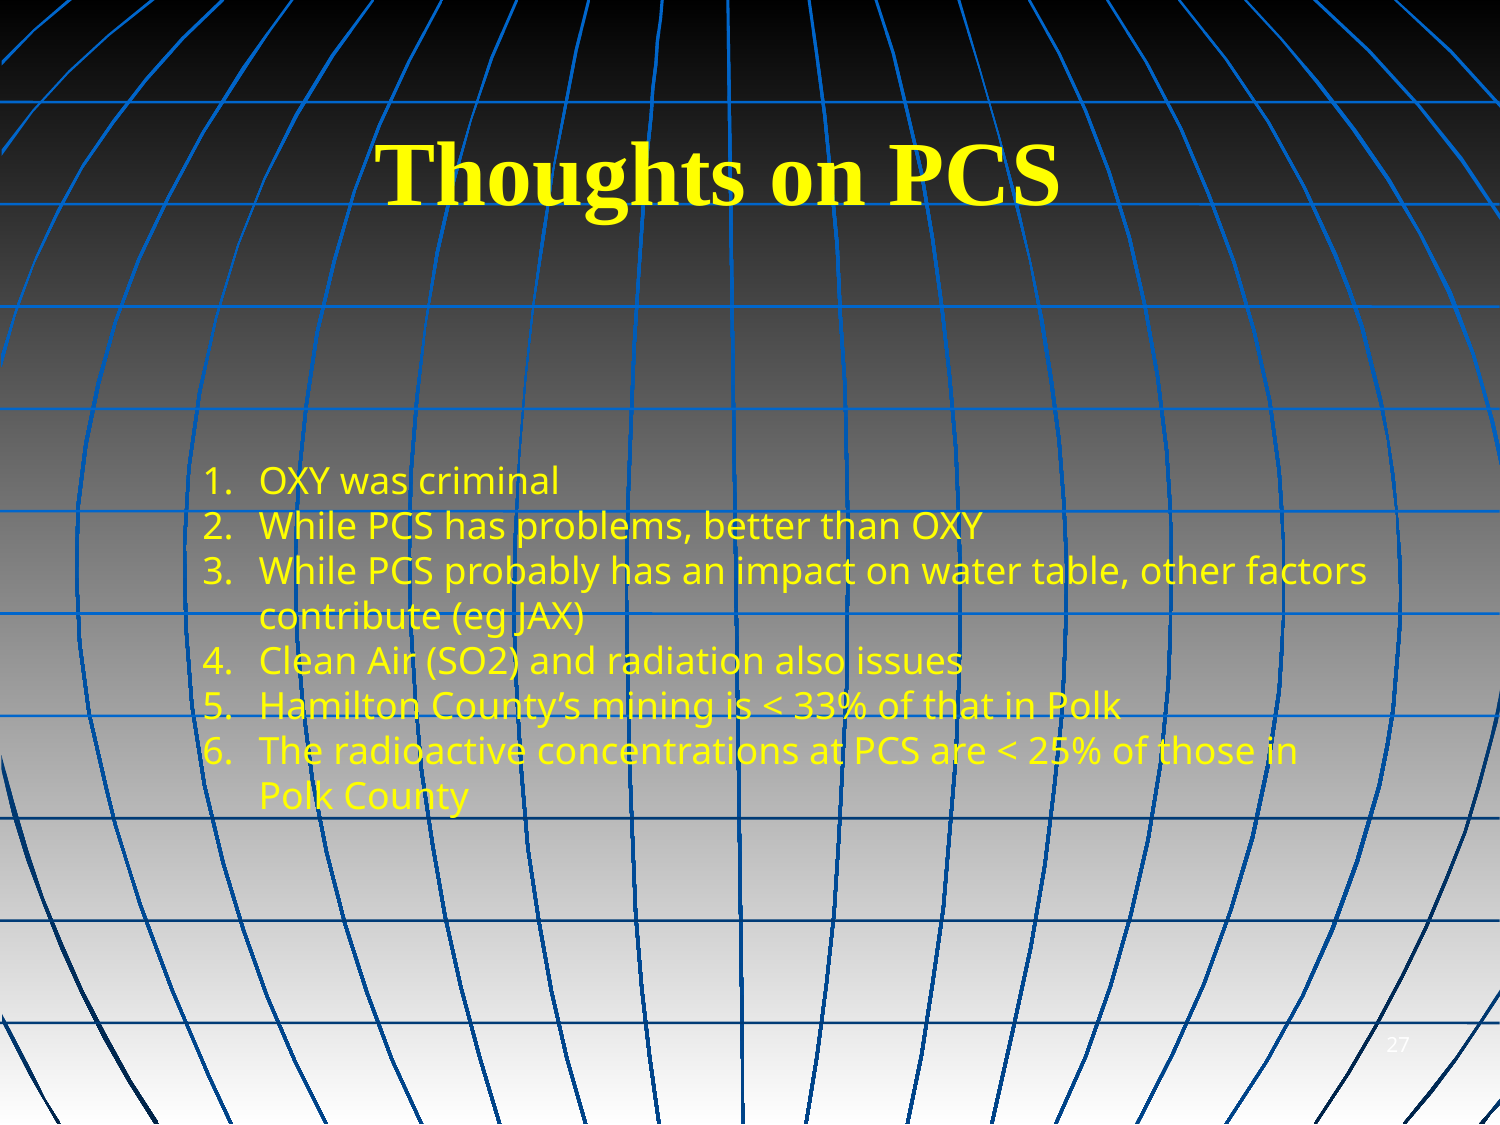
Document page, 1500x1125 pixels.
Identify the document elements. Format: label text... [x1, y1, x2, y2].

title Thoughts on PCS [200, 75, 1238, 262]
slide_number <number> [1074, 1024, 1425, 1100]
text_box OXY was criminal While PCS has problems, better than OXY While PCS probably has an impact on water table, other factors contribute (eg JAX) Clean Air (SO2) and radiation also issues Hamilton County’s mining is < 33% of that in Polk The radioactive concentrations at PCS are < 25% of those in Polk County [187, 449, 1388, 870]
